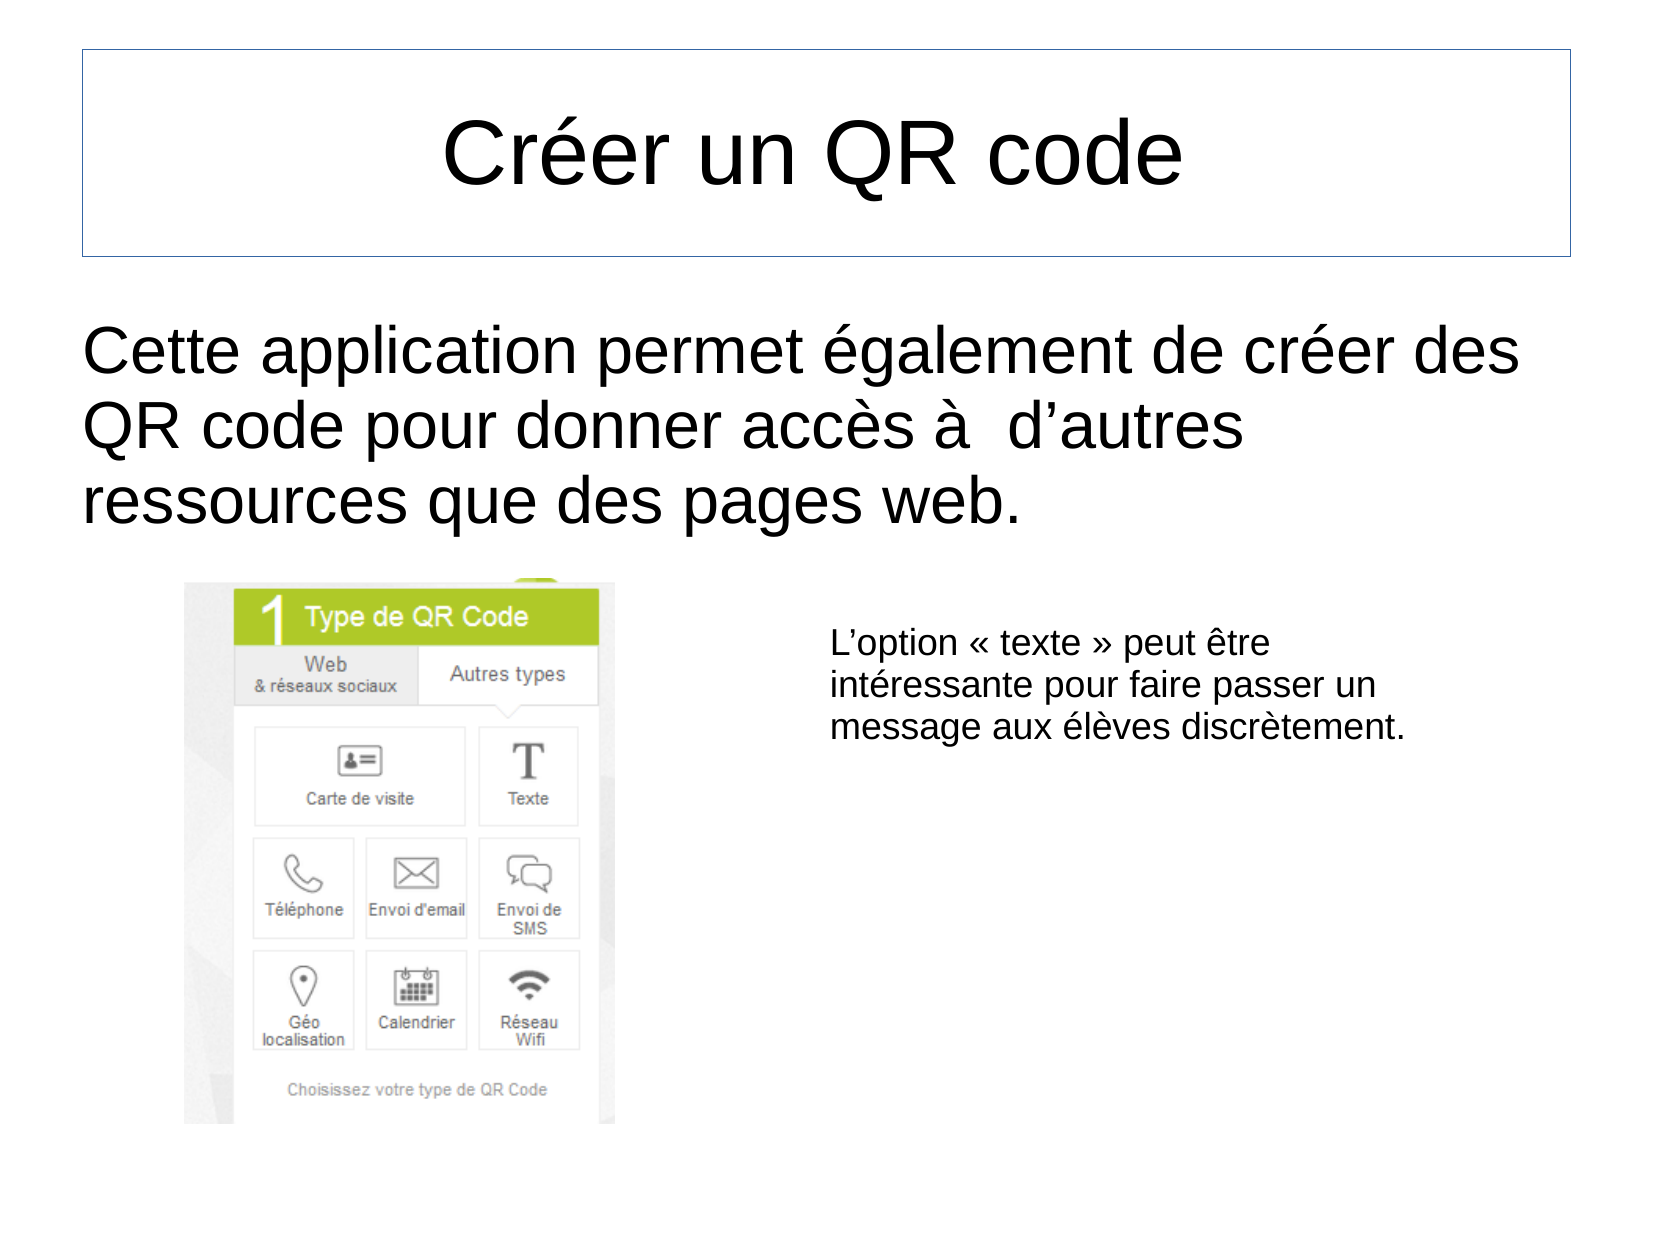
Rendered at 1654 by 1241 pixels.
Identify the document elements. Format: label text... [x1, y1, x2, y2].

picture [184, 578, 615, 1124]
title Créer un QR code [82, 49, 1571, 257]
text_box L’option « texte » peut être intéressante pour faire passer un message aux élèves discrètement. [814, 614, 1430, 923]
subtitle Cette application permet également de créer des QR code pour donner accès à d’autres ressources que des pages web. [82, 290, 1571, 1010]
